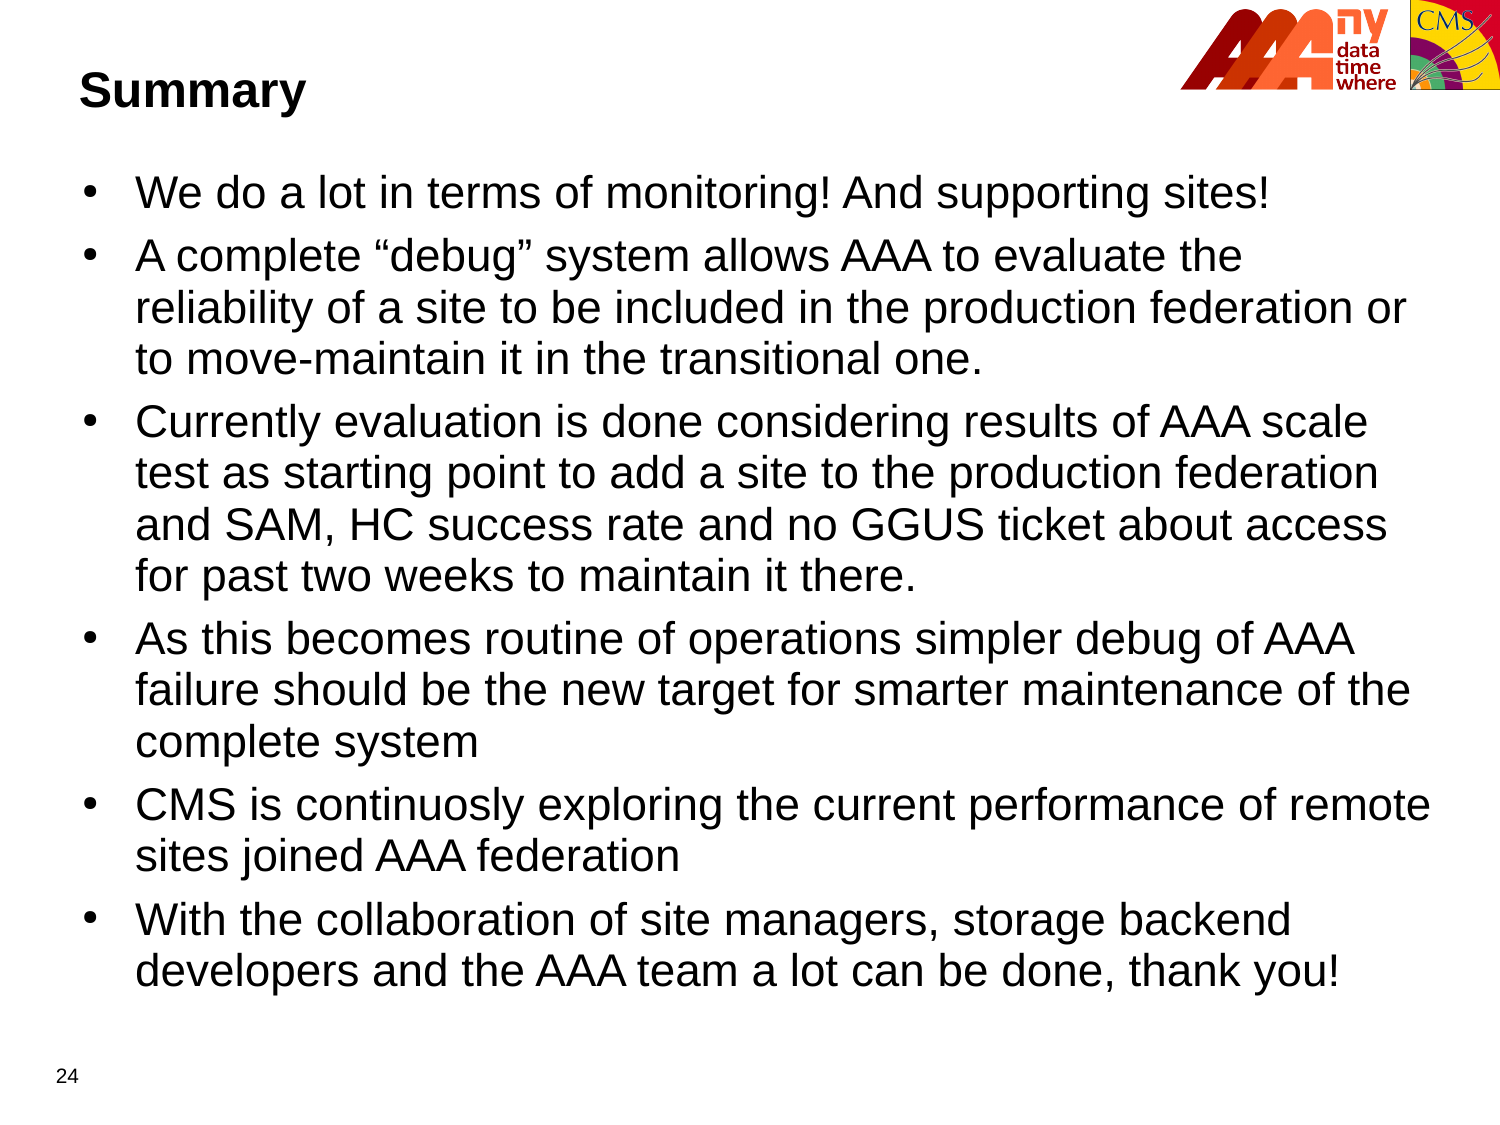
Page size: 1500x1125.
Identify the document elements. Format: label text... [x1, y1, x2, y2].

list We do a lot in terms of monitoring! And supporting sites! A complete “debug” system allows AAA to evaluate the reliability of a site to be included in the production federation or to move-maintain it in the transitional one. Currently evaluation is done considering results of AAA scale test as starting point to add a site to the production federation and SAM, HC success rate and no GGUS ticket about access for past two weeks to maintain it there. As this becomes routine of operations simpler debug of AAA failure should be the new target for smarter maintenance of the complete system CMS is continuosly exploring the current performance of remote sites joined AAA federation With the collaboration of site managers, storage backend developers and the AAA team a lot can be done, thank you! [64, 167, 1436, 1104]
title Summary [64, 54, 1198, 147]
picture [1180, 9, 1396, 90]
picture [1410, 0, 1500, 90]
